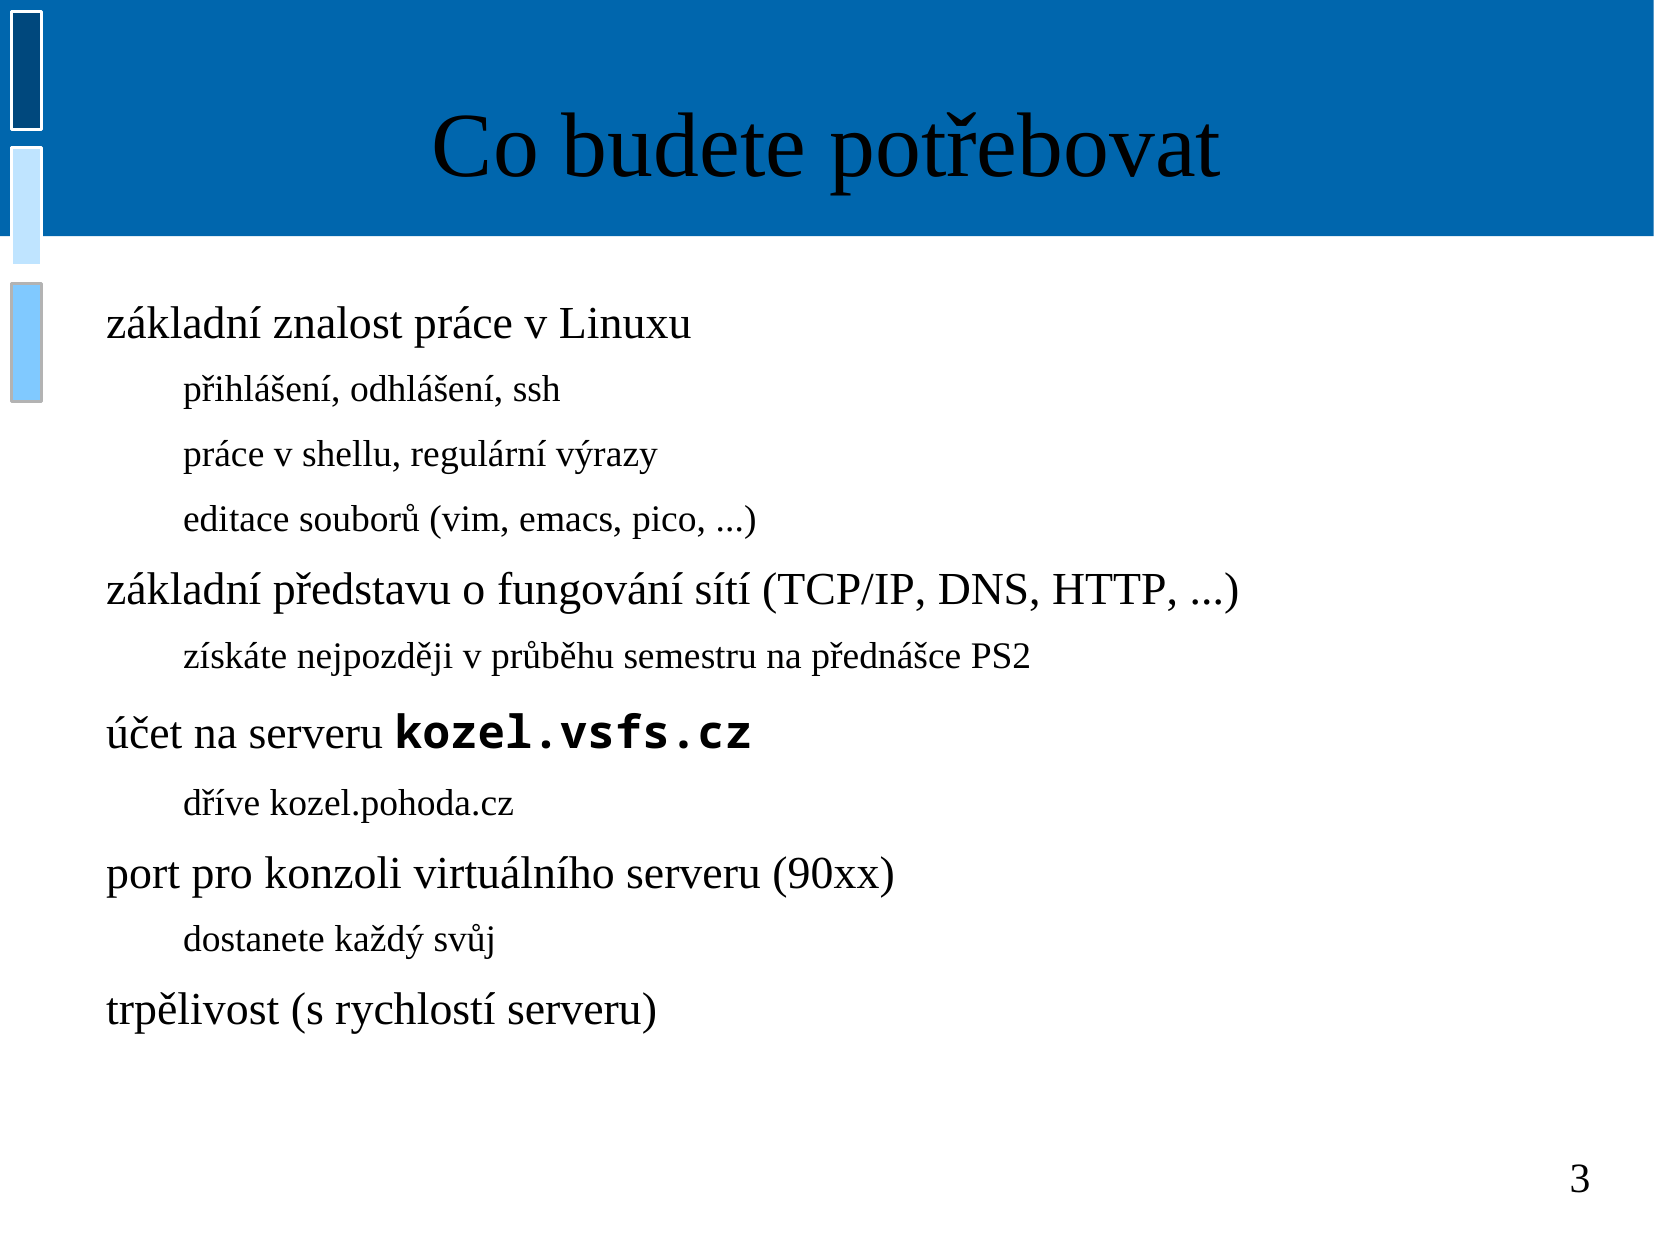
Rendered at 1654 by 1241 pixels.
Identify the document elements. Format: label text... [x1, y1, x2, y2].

title Co budete potřebovat [121, 49, 1534, 243]
list základní znalost práce v Linuxu přihlášení, odhlášení, ssh práce v shellu, regulární výrazy editace souborů (vim, emacs, pico, ...) základní představu o fungování sítí (TCP/IP, DNS, HTTP, ...) získáte nejpozději v průběhu semestru na přednášce PS2 účet na serveru kozel.vsfs.cz dříve kozel.pohoda.cz port pro konzoli virtuálního serveru (90xx) dostanete každý svůj trpělivost (s rychlostí serveru) [88, 297, 1565, 1182]
